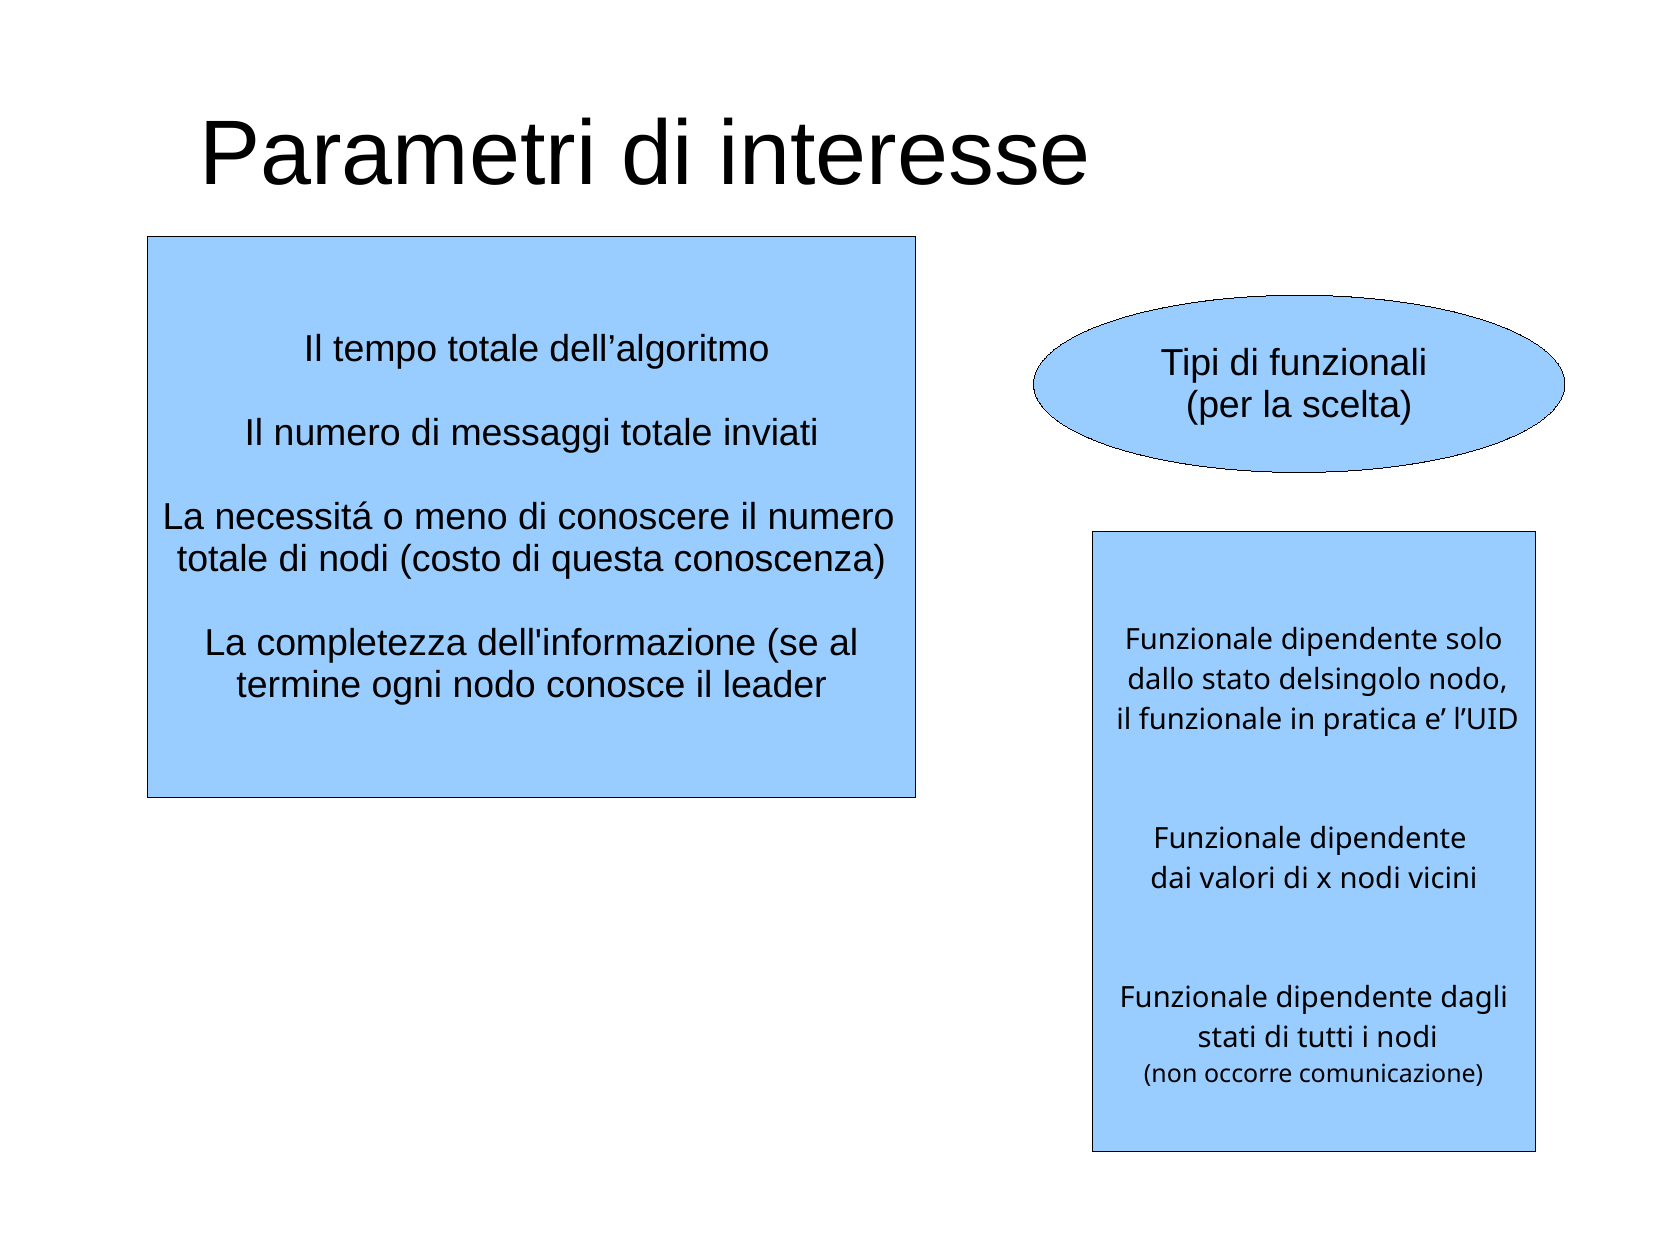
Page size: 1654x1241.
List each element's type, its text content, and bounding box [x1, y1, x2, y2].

title Parametri di interesse [82, 56, 1571, 250]
text_box Funzionale dipendente solo dallo stato delsingolo nodo, il funzionale in pratica e’ l’UID Funzionale dipendente dai valori di x nodi vicini Funzionale dipendente dagli stati di tutti i nodi (non occorre comunicazione) [1092, 531, 1536, 1152]
text_box Tipi di funzionali (per la scelta) [1033, 295, 1565, 473]
text_box Il tempo totale dell’algoritmo Il numero di messaggi totale inviati La necessitá o meno di conoscere il numero totale di nodi (costo di questa conoscenza) La completezza dell'informazione (se al termine ogni nodo conosce il leader [147, 236, 916, 798]
